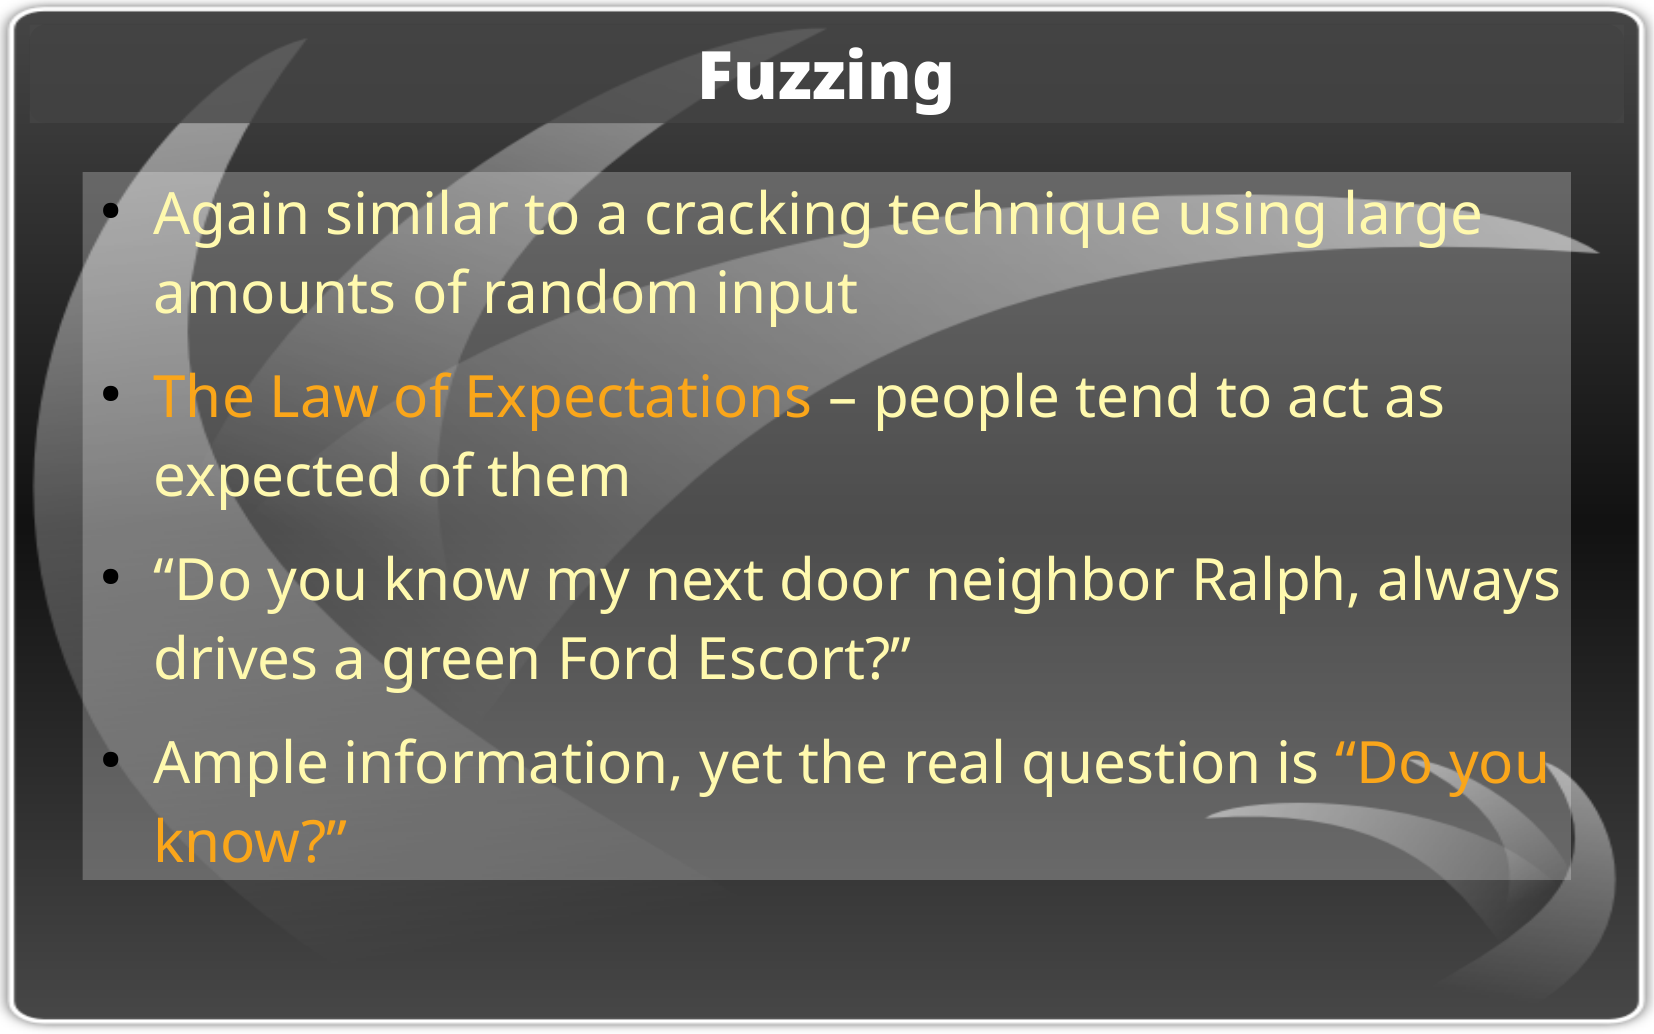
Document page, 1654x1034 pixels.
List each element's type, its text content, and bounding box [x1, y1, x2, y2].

picture [0, 0, 1654, 1034]
list Again similar to a cracking technique using large amounts of random input The Law of Expectations – people tend to act as expected of them “Do you know my next door neighbor Ralph, always drives a green Ford Escort?” Ample information, yet the real question is “Do you know?” [82, 172, 1571, 861]
title Fuzzing [29, 24, 1625, 124]
